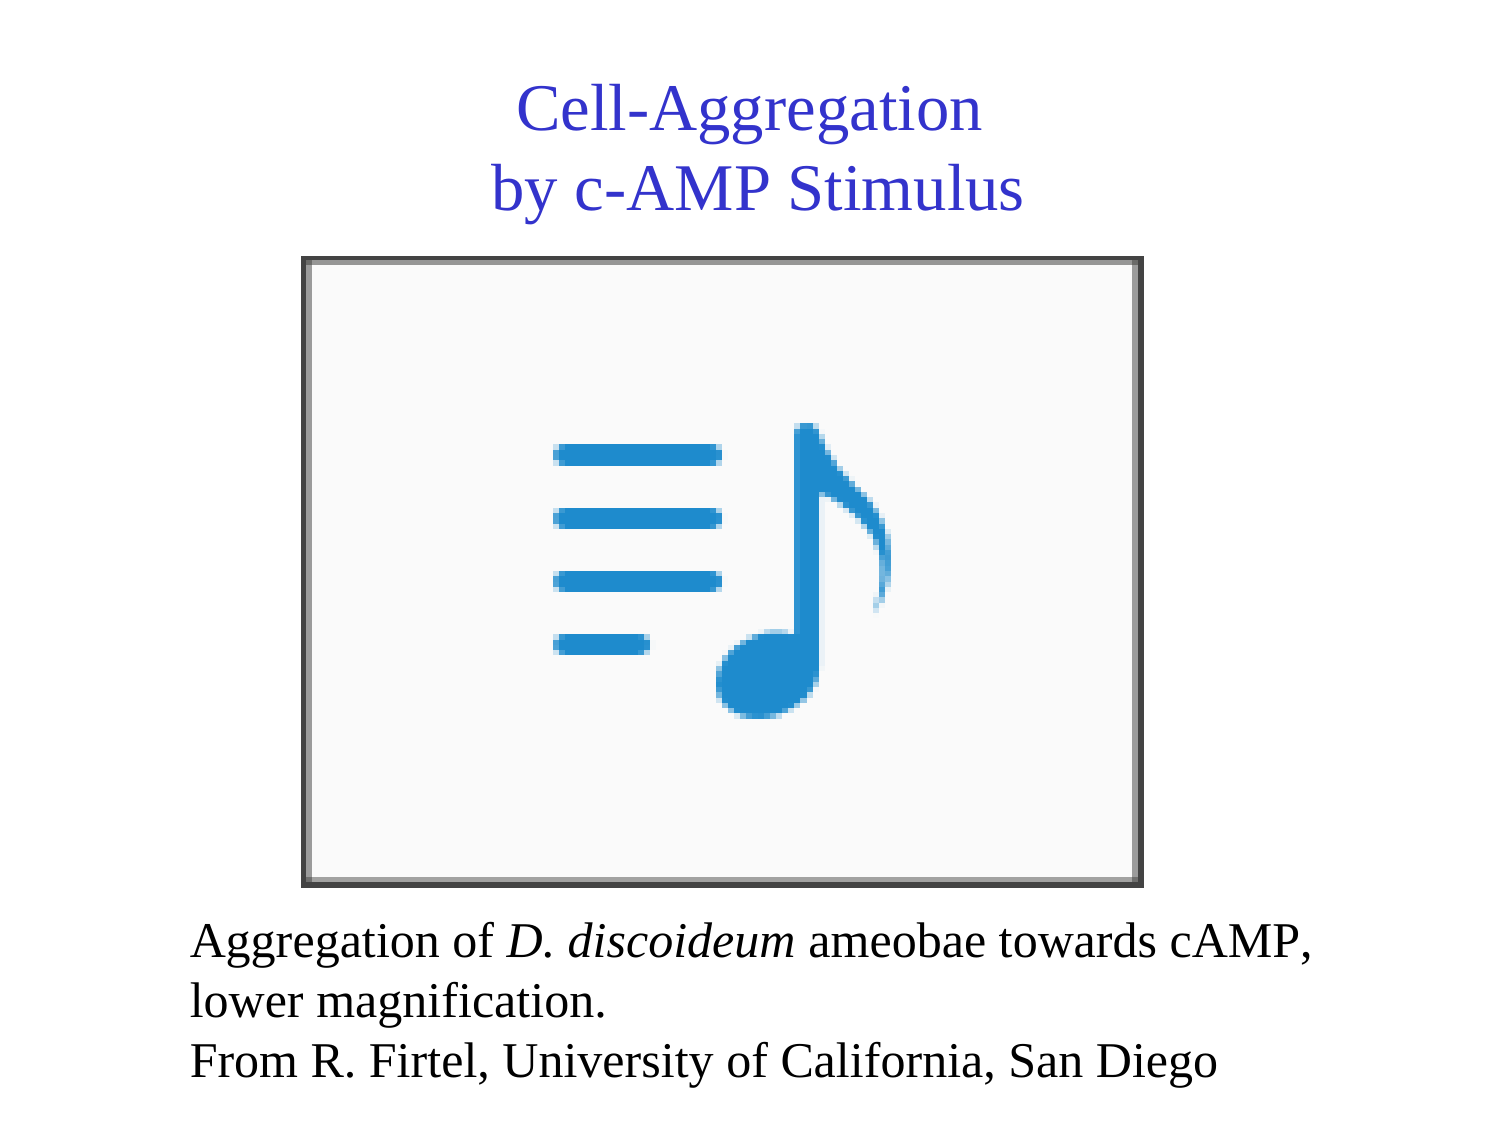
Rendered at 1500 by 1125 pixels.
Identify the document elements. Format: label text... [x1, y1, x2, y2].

text_box Aggregation of D. discoideum ameobae towards cAMP, lower magnification. From R. Firtel, University of California, San Diego [174, 899, 1341, 1096]
title Cell-Aggregation by c-AMP Stimulus [112, 49, 1388, 238]
text_box [300, 254, 1145, 889]
